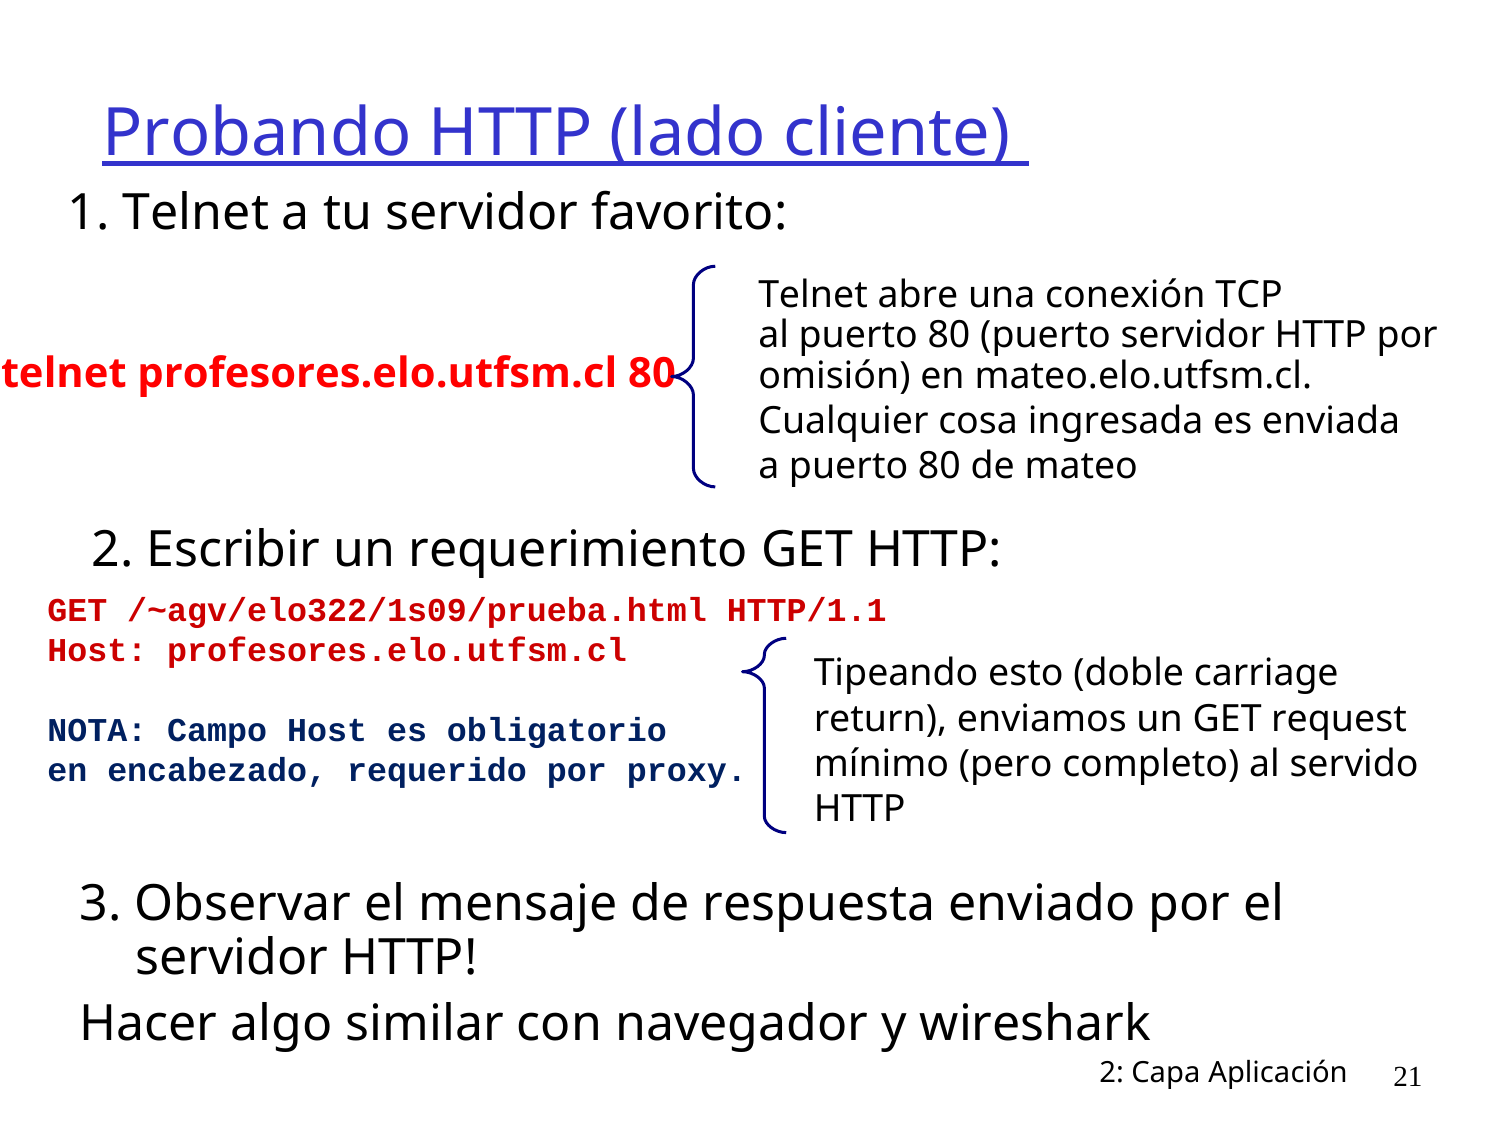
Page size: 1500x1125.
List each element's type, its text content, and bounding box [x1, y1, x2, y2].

text_box GET /~agv/elo322/1s09/prueba.html HTTP/1.1 Host: profesores.elo.utfsm.cl NOTA: Campo Host es obligatorio en encabezado, requerido por proxy. [32, 580, 903, 796]
text_box Tipeando esto (doble carriage return), enviamos un GET request mínimo (pero completo) al servido HTTP [798, 645, 1435, 837]
list 1. Telnet a tu servidor favorito: [53, 172, 1382, 321]
text_box 2. Escribir un requerimiento GET HTTP: [76, 515, 1405, 645]
title Probando HTTP (lado cliente) [87, 37, 1475, 225]
text_box telnet profesores.elo.utfsm.cl 80 [0, 343, 691, 405]
text_box Telnet abre una conexión TCP al puerto 80 (puerto servidor HTTP por omisión) en mateo.elo.utfsm.cl. Cualquier cosa ingresada es enviada a puerto 80 de mateo [743, 267, 1454, 495]
text_box 3. Observar el mensaje de respuesta enviado por el servidor HTTP! Hacer algo similar con navegador y wireshark [64, 869, 1394, 1060]
